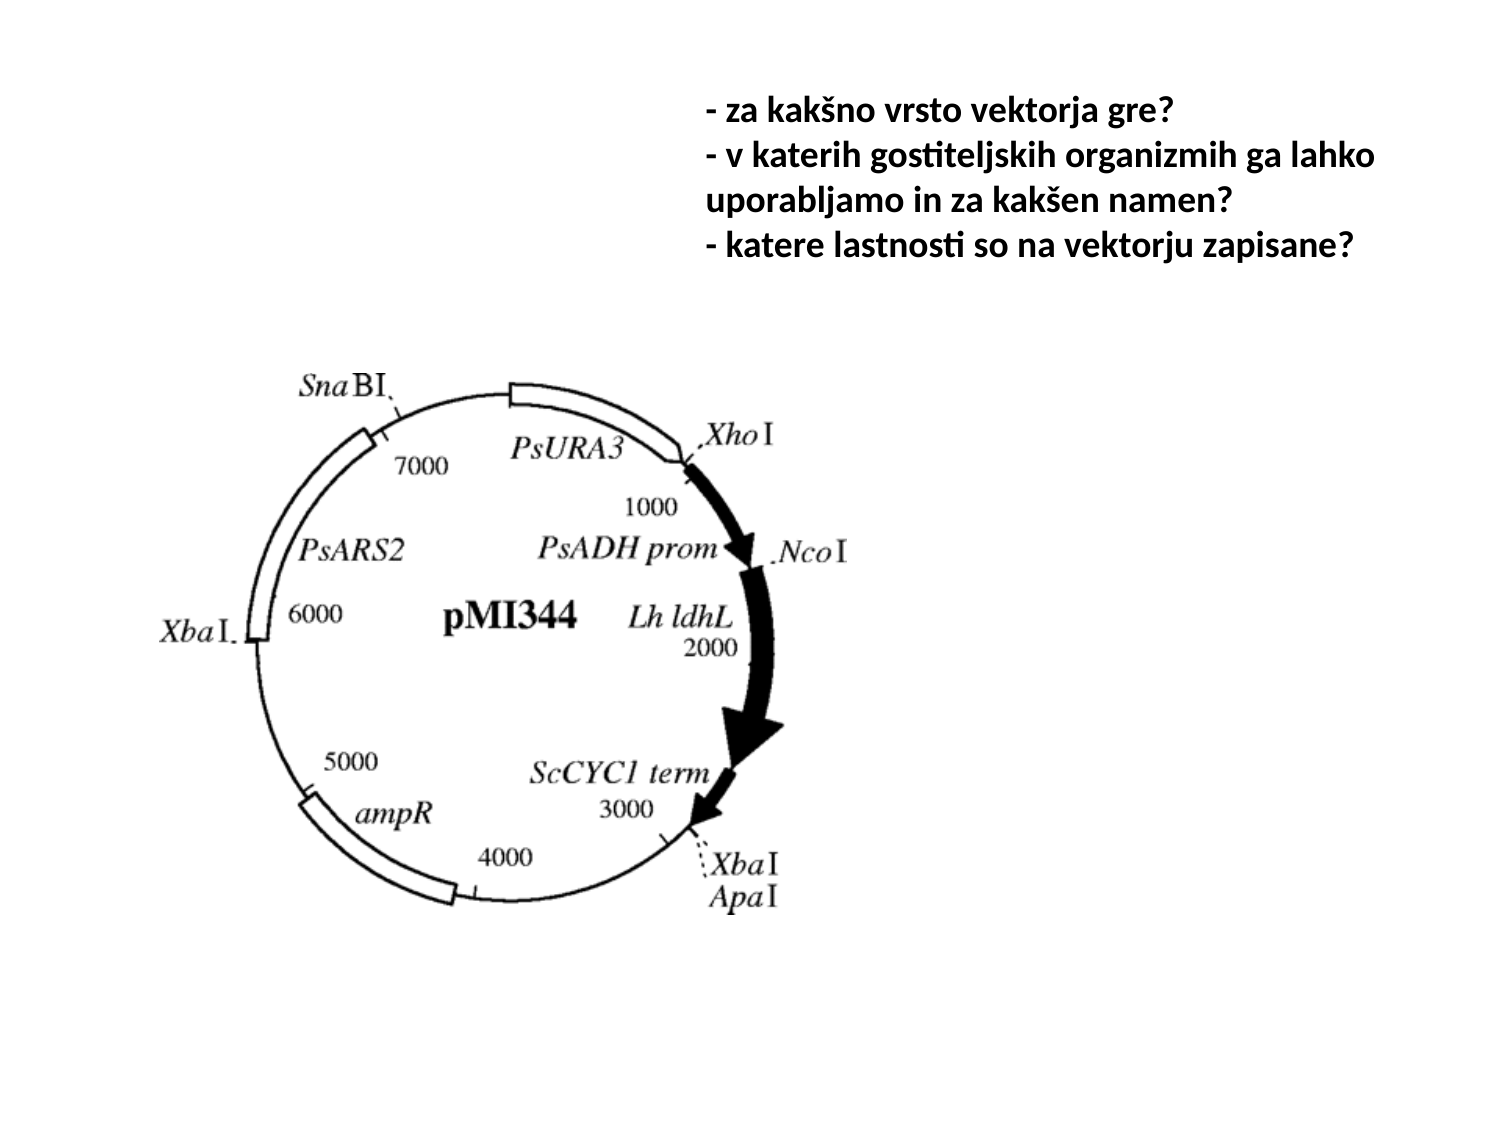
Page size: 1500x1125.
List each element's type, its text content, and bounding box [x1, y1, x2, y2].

text_box - za kakšno vrsto vektorja gre? - v katerih gostiteljskih organizmih ga lahko uporabljamo in za kakšen namen? - katere lastnosti so na vektorju zapisane? [690, 78, 1441, 273]
picture [159, 373, 847, 915]
